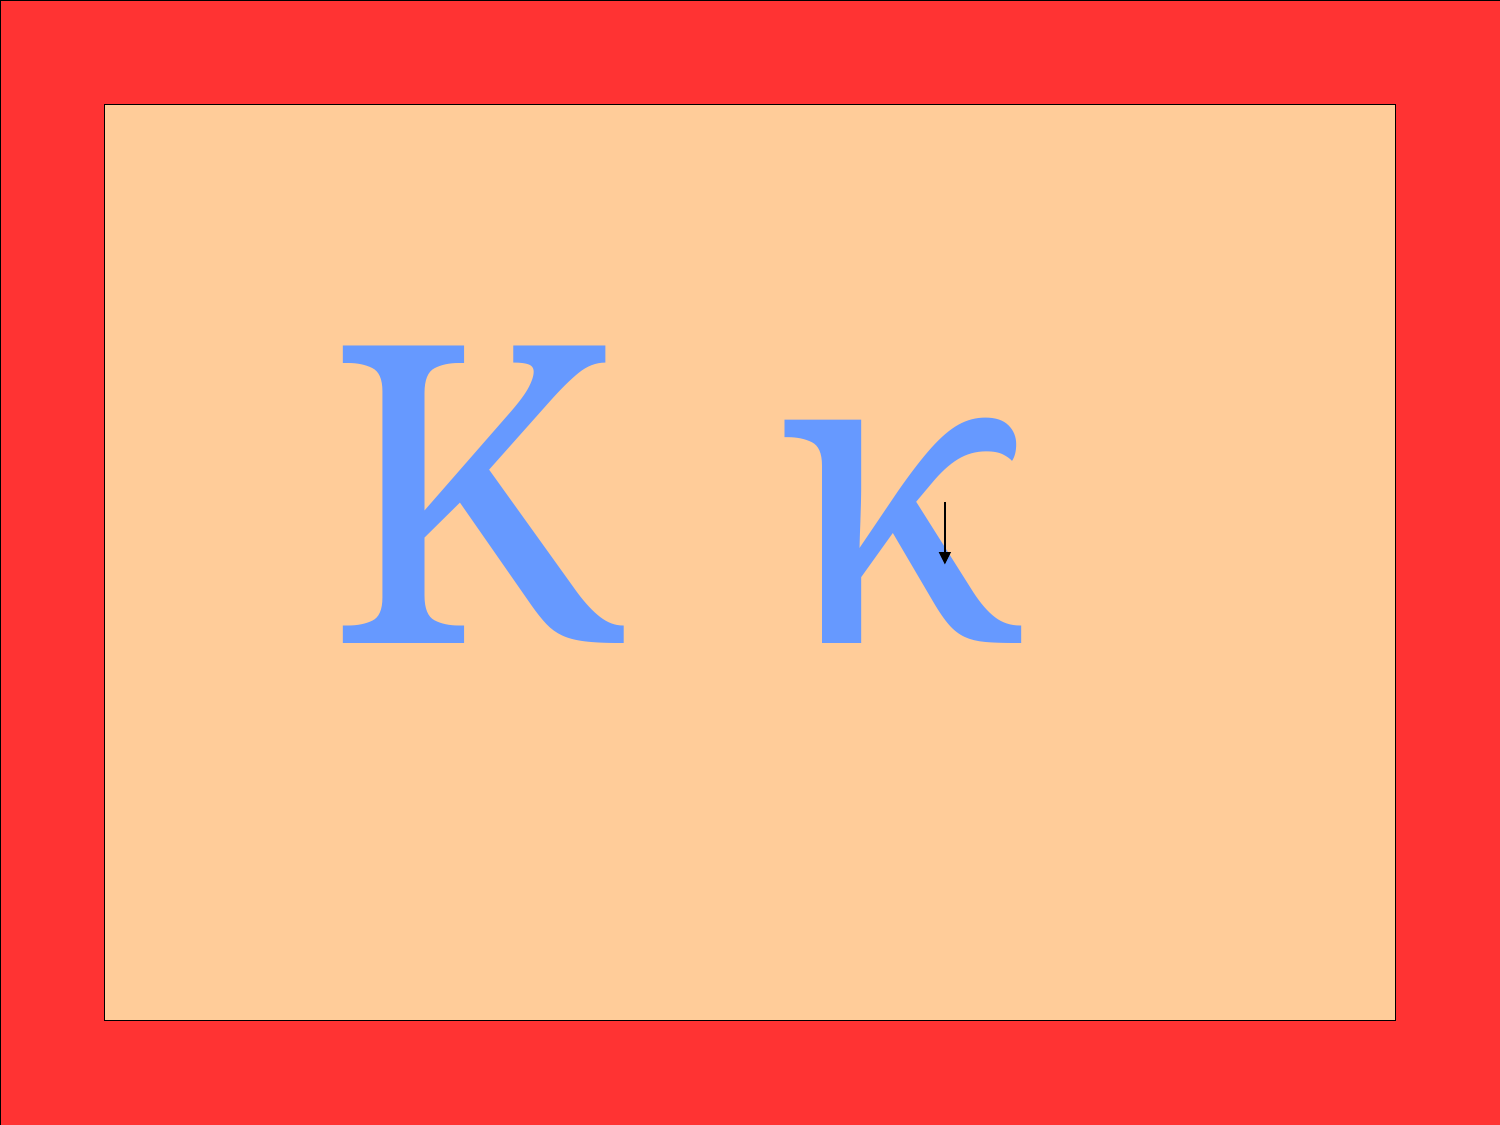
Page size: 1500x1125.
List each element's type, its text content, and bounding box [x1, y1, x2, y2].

text_box Κ κ [312, 190, 1357, 774]
text_box [0, 0, 1500, 1125]
